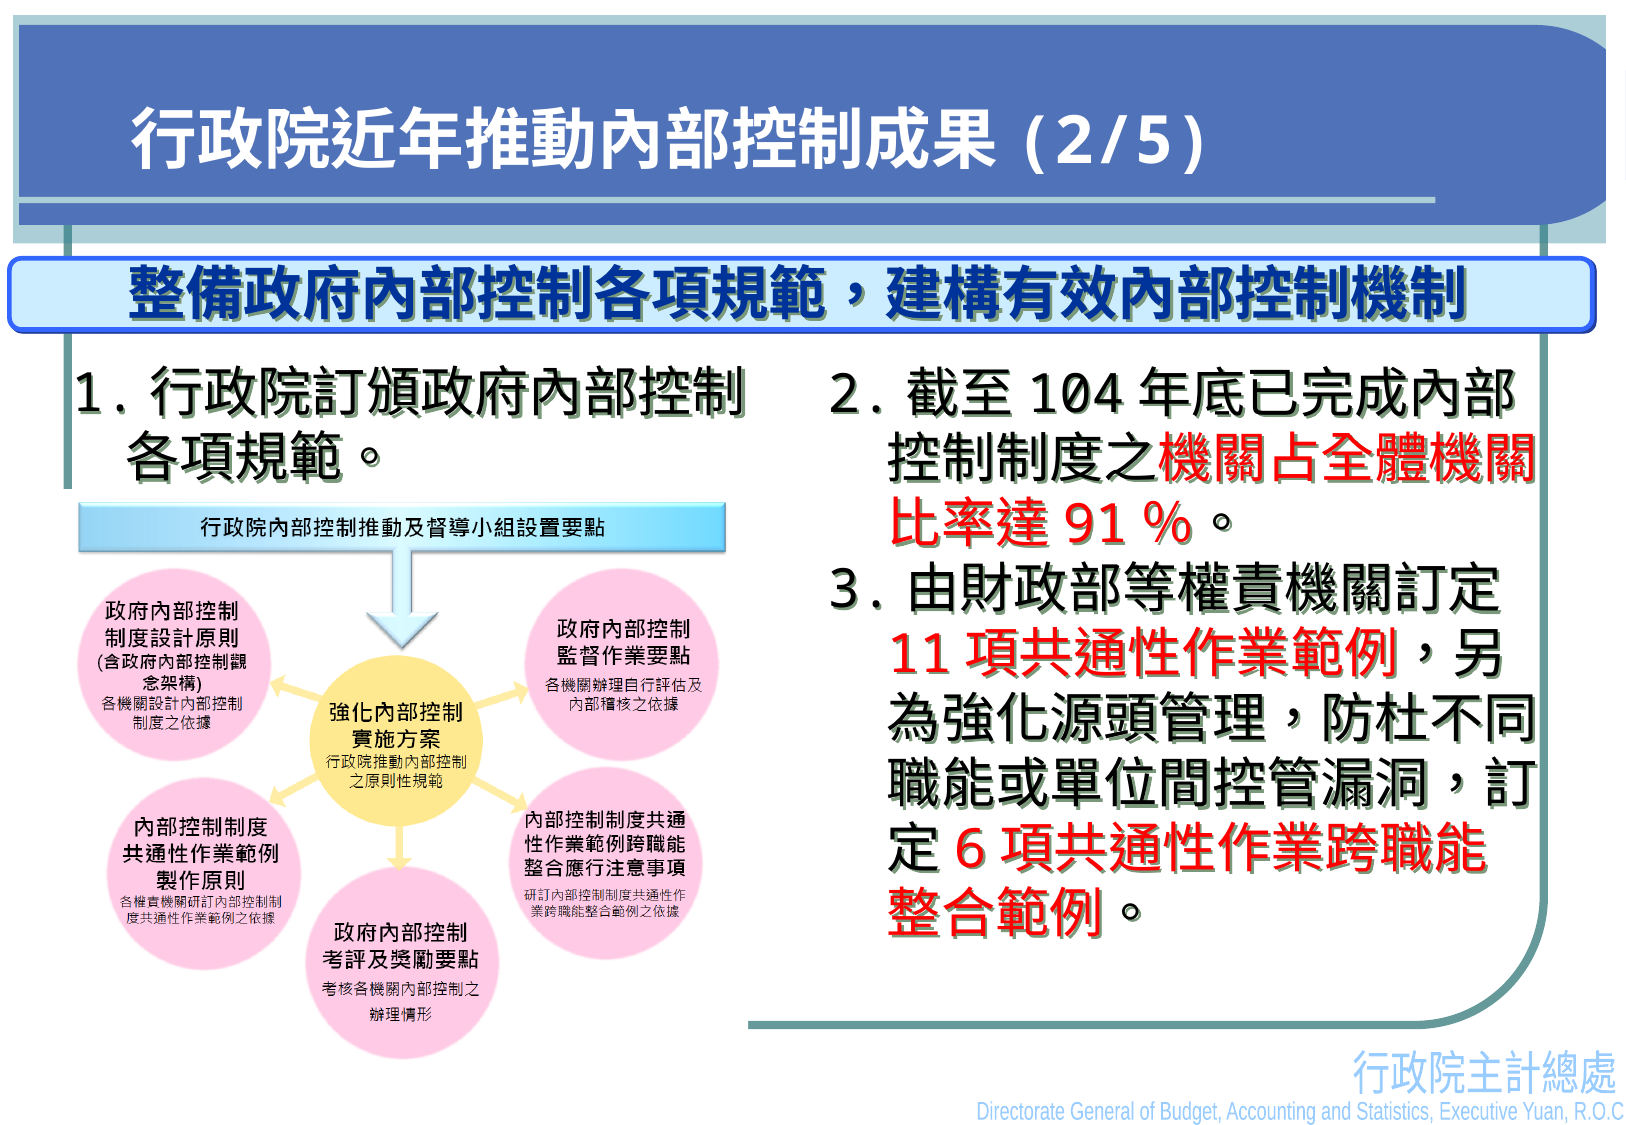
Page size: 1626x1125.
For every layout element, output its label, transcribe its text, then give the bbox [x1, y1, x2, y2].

text_box 1.行政院訂頒政府內部控制 各項規範。 [56, 350, 798, 495]
text_box 2.截至104年底已完成內部控制制度之機關占全體機關比率達91％。 3.由財政部等權責機關訂定11項共通性作業範例，另為強化源頭管理，防杜不同職能或單位間控管漏洞，訂定6項共通性作業跨職能整合範例。 [812, 351, 1557, 950]
text_box 整備政府內部控制各項規範，建構有效內部控制機制 [113, 249, 1482, 334]
text_box [9, 258, 113, 330]
text_box 行政院近年推動內部控制成果(2/5) [116, 66, 1391, 185]
text_box [1482, 258, 1593, 330]
picture [56, 489, 749, 1071]
